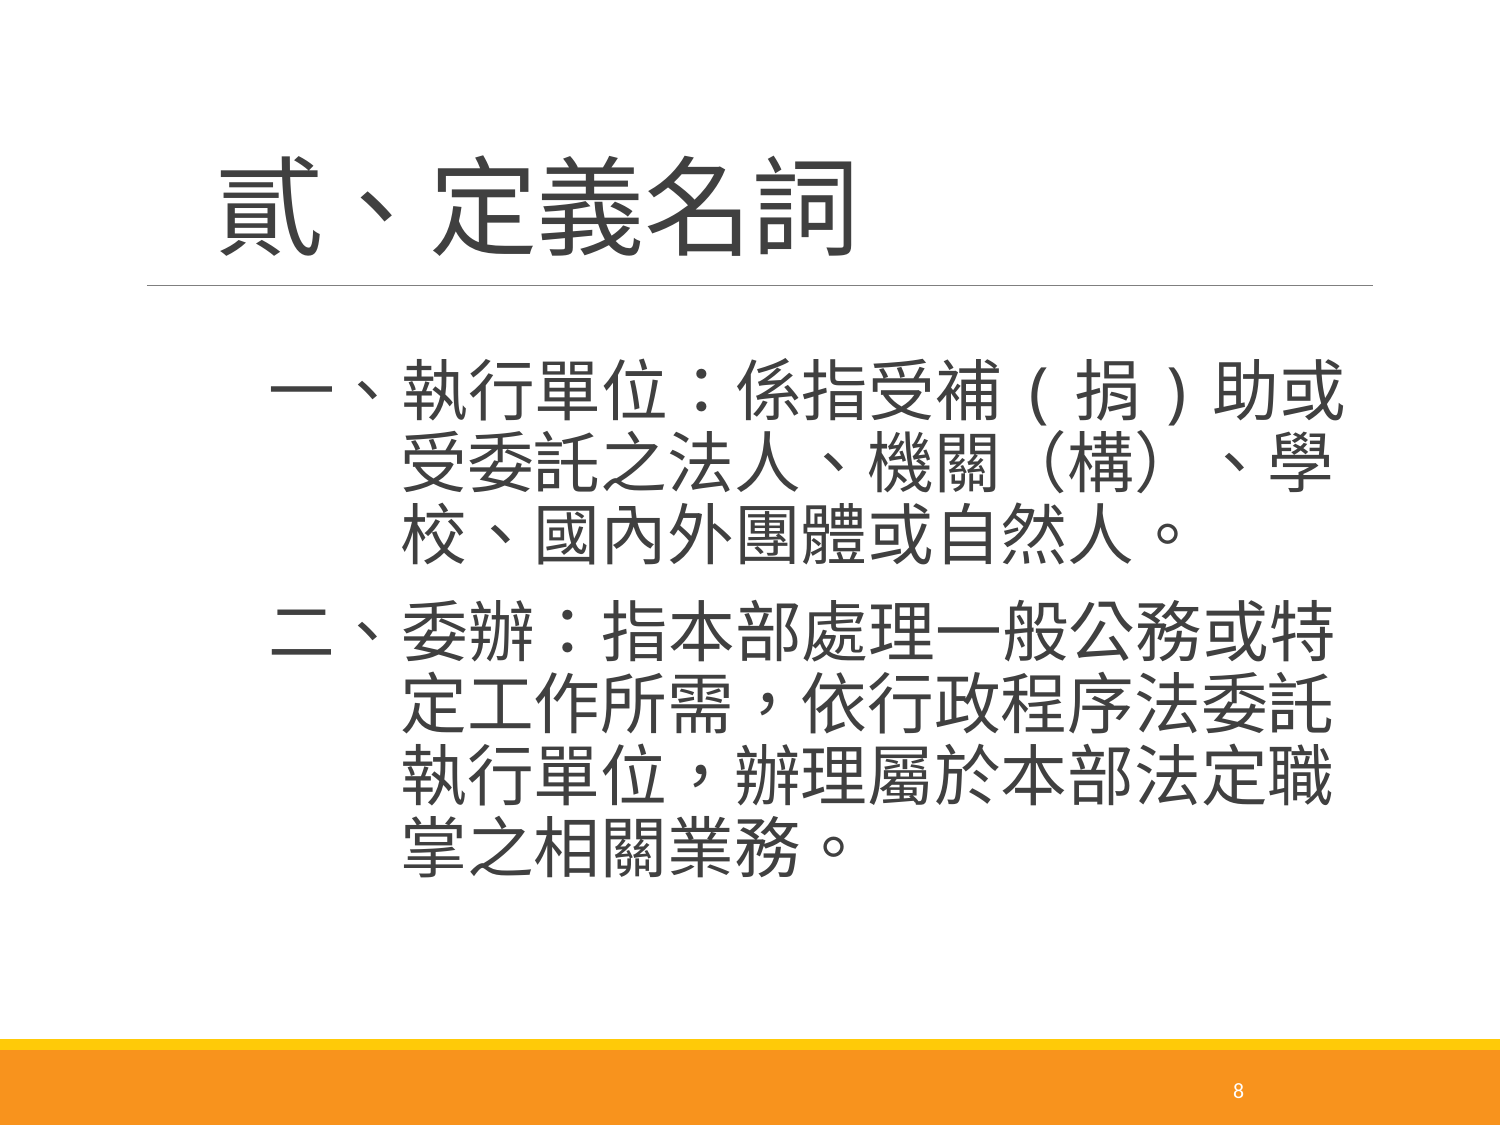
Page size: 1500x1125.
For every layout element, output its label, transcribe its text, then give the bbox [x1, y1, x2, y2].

list 一、執行單位：係指受補(捐)助或受委託之法人、機關（構）、學校、國內外團體或自然人。 二、委辦：指本部處理一般公務或特定工作所需，依行政程序法委託執行單位，辦理屬於本部法定職掌之相關業務。 [135, 350, 1400, 989]
title 貳、定義名詞 [200, 90, 1288, 278]
text_box 8 [1218, 1059, 1380, 1120]
